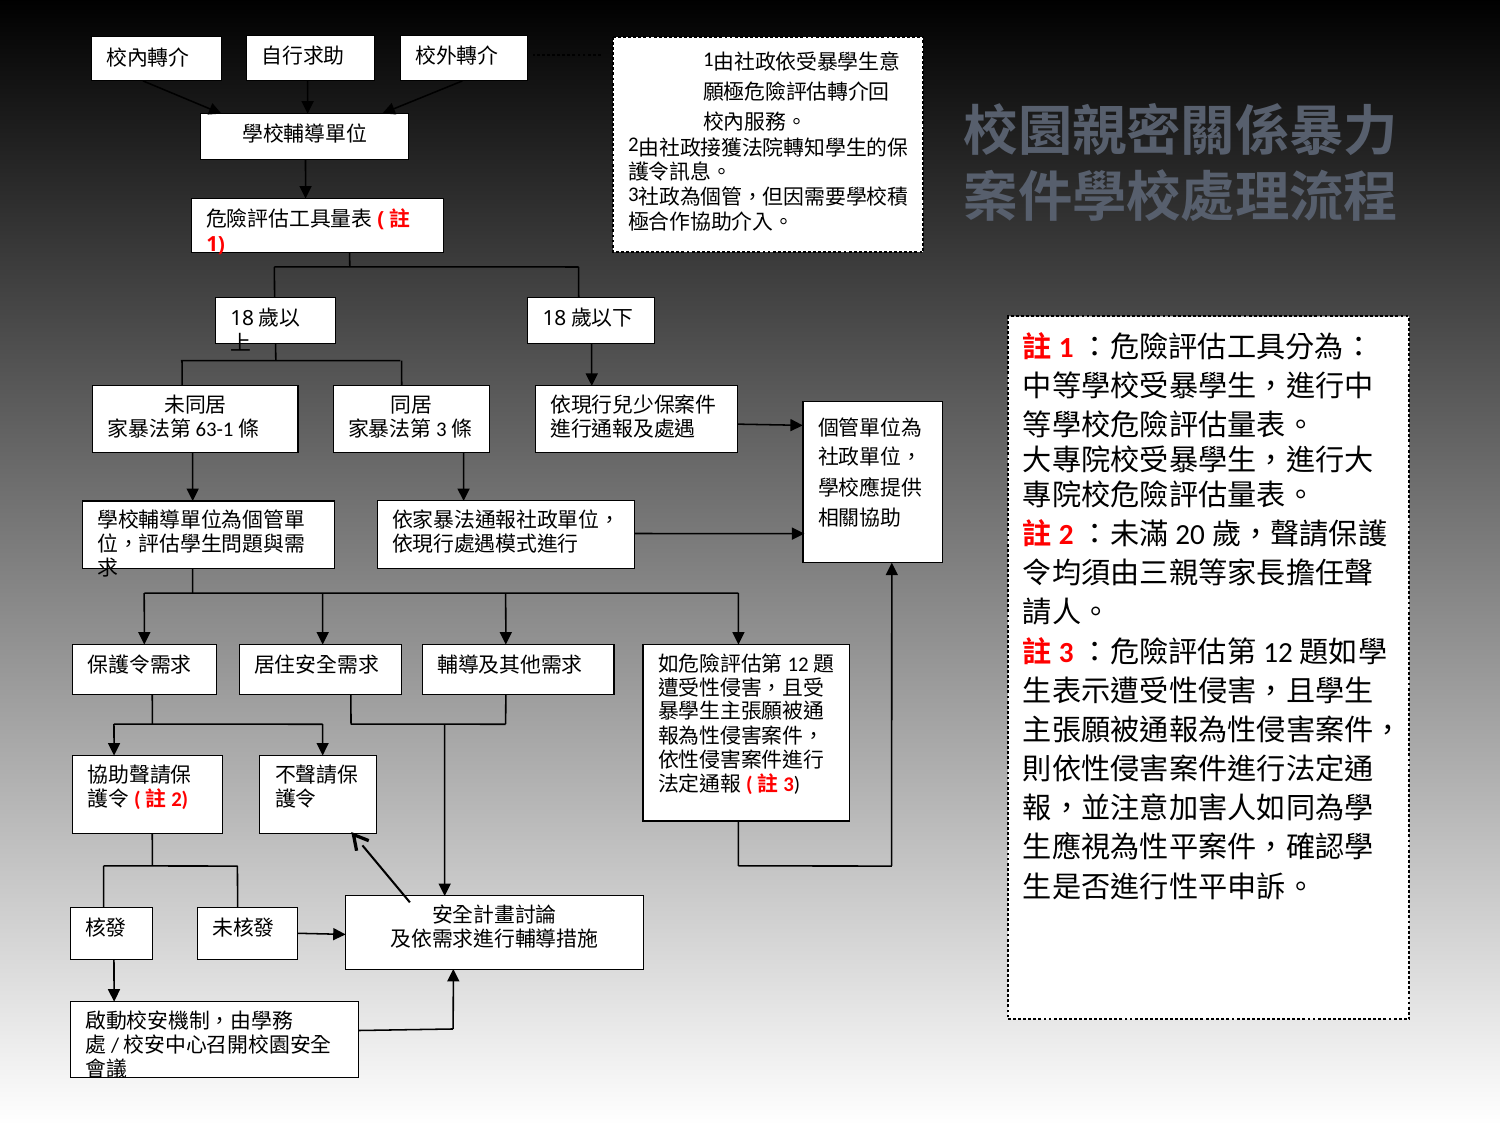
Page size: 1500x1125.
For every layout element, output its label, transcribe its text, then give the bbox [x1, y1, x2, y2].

text_box 核發 [70, 907, 153, 960]
text_box 協助聲請保護令(註2) [72, 755, 223, 834]
text_box 如危險評估第12題遭受性侵害，且受暴學生主張願被通報為性侵害案件，依性侵害案件進行法定通報(註3) [643, 644, 850, 821]
title 校園親密關係暴力案件學校處理流程 [949, 46, 1418, 235]
text_box 由社政依受暴學生意願極危險評估轉介回校內服務。 由社政接獲法院轉知學生的保護令訊息。 社政為個管，但因需要學校積極合作協助介入。 [613, 37, 923, 252]
text_box 未同居 家暴法第63-1條 [92, 385, 298, 453]
text_box 安全計畫討論 及依需求進行輔導措施 [345, 895, 644, 970]
text_box 校內轉介 [91, 36, 222, 81]
text_box 18歲以上 [215, 297, 336, 344]
text_box 居住安全需求 [239, 644, 402, 695]
text_box 輔導及其他需求 [422, 644, 615, 695]
text_box 校外轉介 [400, 35, 528, 81]
text_box 註1：危險評估工具分為： 中等學校受暴學生，進行中等學校危險評估量表。 大專院校受暴學生，進行大專院校危險評估量表。 註2：未滿20歲，聲請保護令均須由三親等家長擔任聲請人。 註3：危險評估第12題如學生表示遭受性侵害，且學生主張願被通報為性侵害案件，則依性侵害案件進行法定通報，並注意加害人如同為學生應視為性平案件，確認學生是否進行性平申訴。 [1007, 316, 1410, 1020]
text_box 個管單位為社政單位， 學校應提供相關協助 [803, 401, 943, 563]
text_box 18歲以下 [527, 297, 655, 344]
text_box 不聲請保護令 [259, 755, 377, 834]
text_box 保護令需求 [72, 644, 217, 695]
text_box 自行求助 [246, 35, 375, 81]
text_box 啟動校安機制，由學務處/校安中心召開校園安全會議 [70, 1001, 359, 1078]
text_box 學校輔導單位為個管單位，評估學生問題與需求 [82, 500, 335, 569]
text_box 危險評估工具量表(註1) [191, 198, 444, 253]
text_box 未核發 [197, 907, 298, 960]
text_box 學校輔導單位 [200, 113, 409, 160]
text_box 依家暴法通報社政單位，依現行處遇模式進行 [377, 500, 635, 569]
text_box 依現行兒少保案件進行通報及處遇 [535, 385, 738, 453]
text_box 同居 家暴法第3條 [333, 385, 490, 453]
